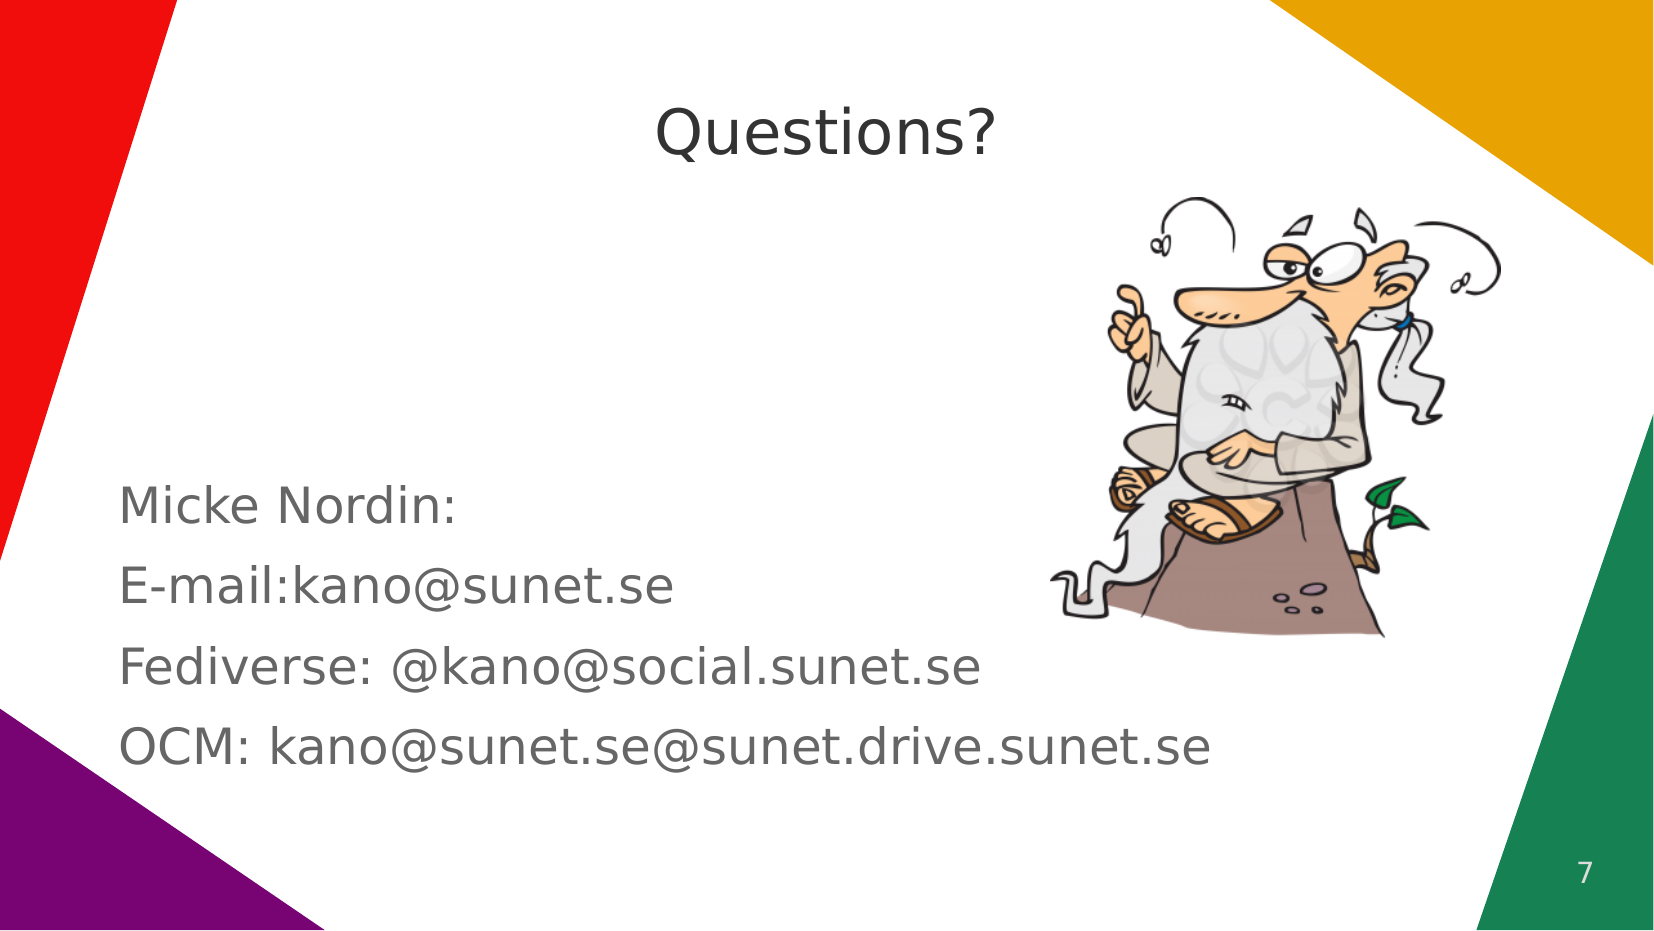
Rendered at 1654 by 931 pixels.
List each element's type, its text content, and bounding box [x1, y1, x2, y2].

picture [1050, 197, 1501, 638]
list Micke Nordin: E-mail:kano@sunet.se Fediverse: @kano@social.sunet.se OCM: kano@sunet.se@sunet.drive.sunet.se [118, 236, 1536, 827]
title Questions? [118, 59, 1536, 207]
